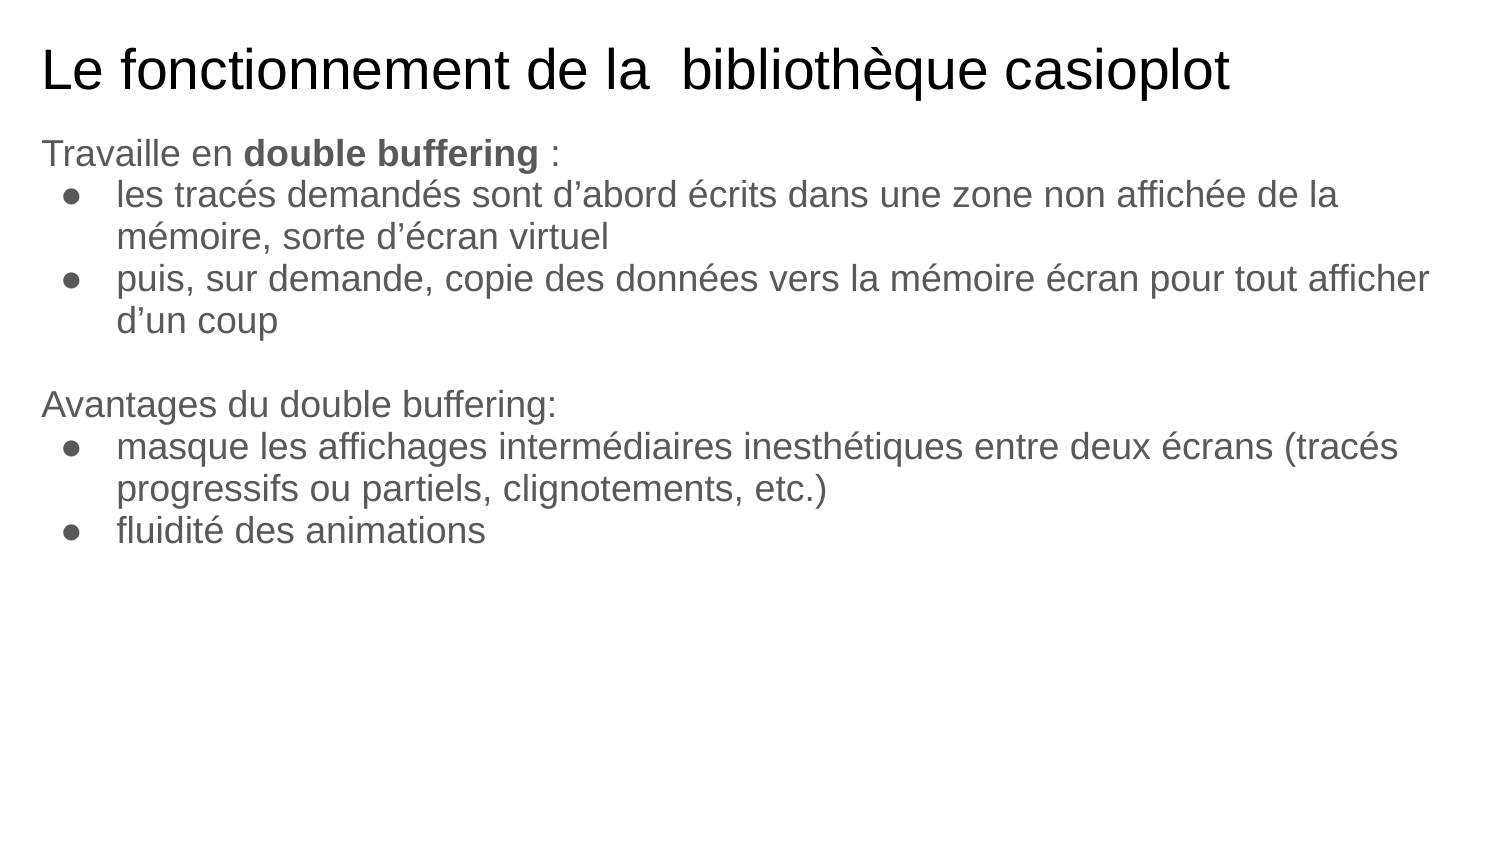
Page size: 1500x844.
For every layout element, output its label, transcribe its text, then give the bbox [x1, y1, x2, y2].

title Le fonctionnement de la bibliothèque casioplot [26, 23, 1424, 116]
list Travaille en double buffering : les tracés demandés sont d’abord écrits dans une zone non affichée de la mémoire, sorte d’écran virtuel puis, sur demande, copie des données vers la mémoire écran pour tout afficher d’un coup Avantages du double buffering: masque les affichages intermédiaires inesthétiques entre deux écrans (tracés progressifs ou partiels, clignotements, etc.) fluidité des animations [26, 116, 1483, 833]
